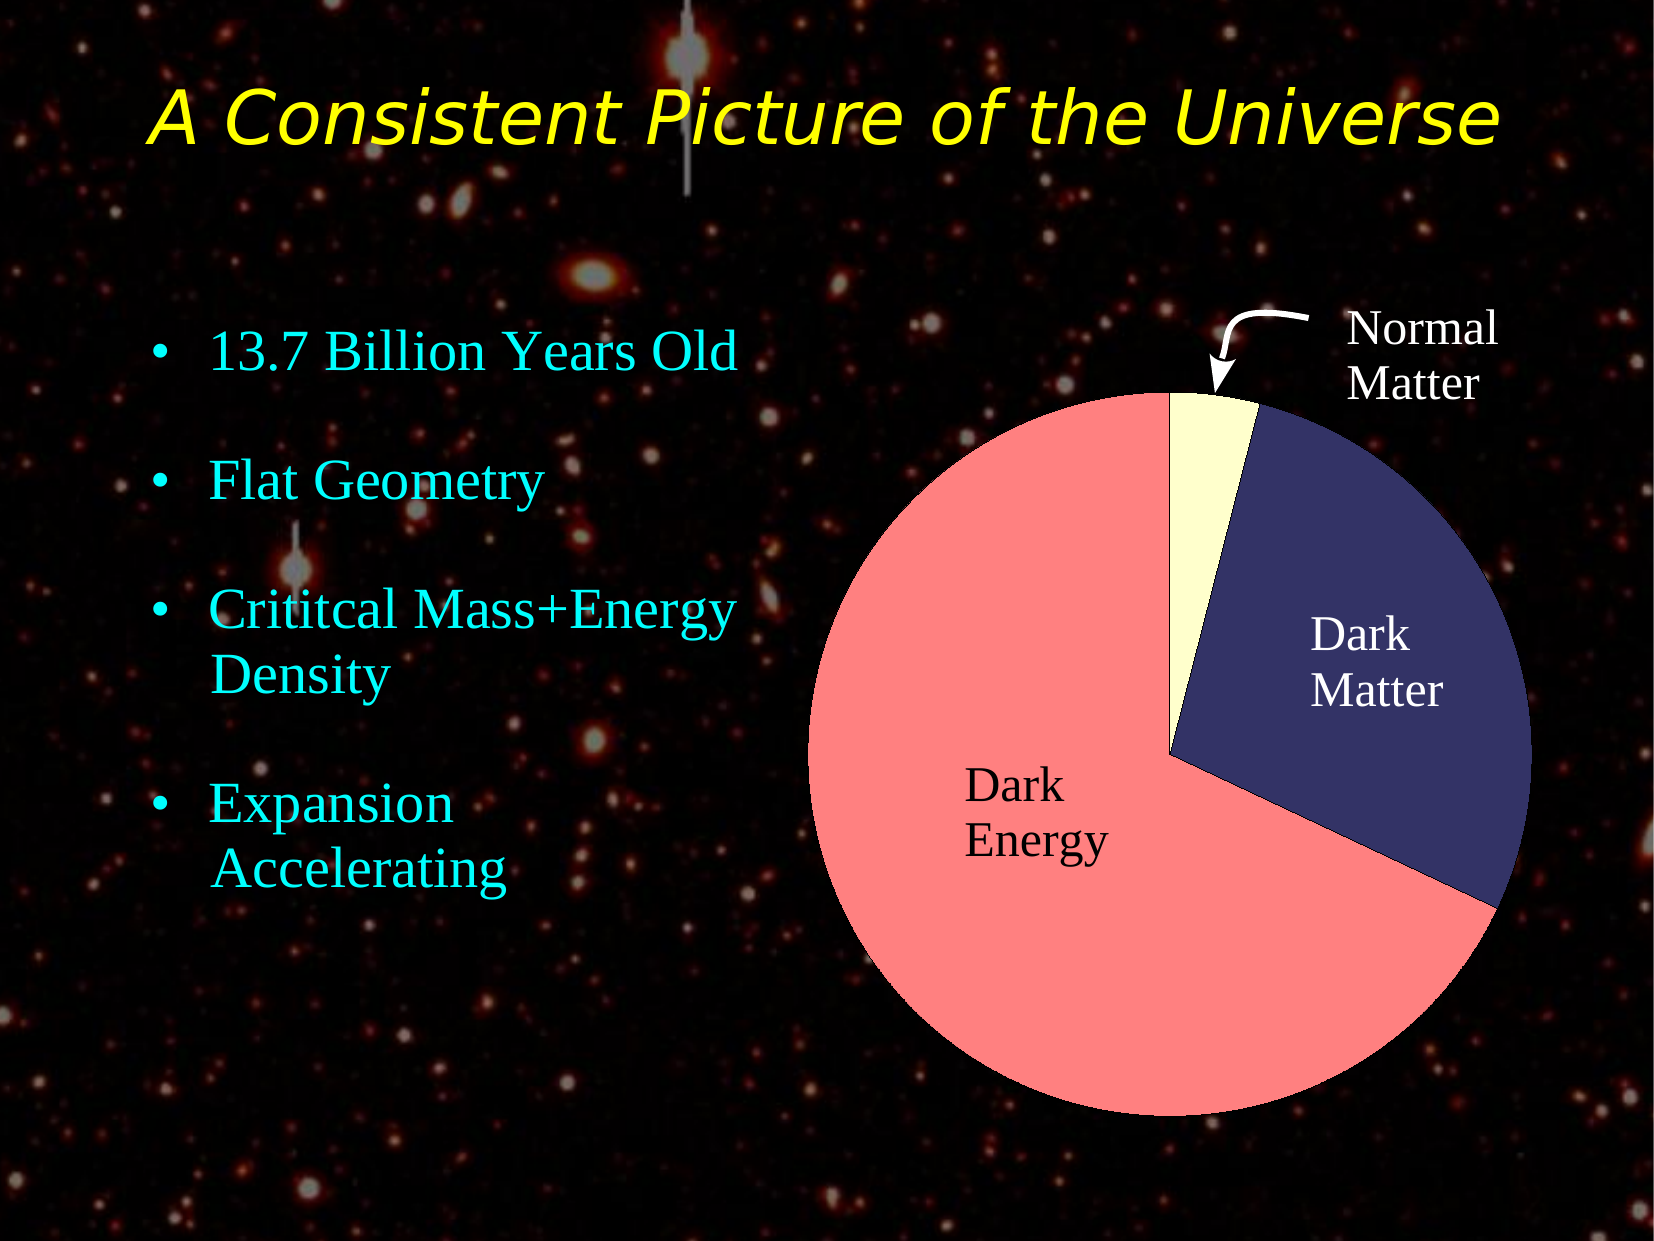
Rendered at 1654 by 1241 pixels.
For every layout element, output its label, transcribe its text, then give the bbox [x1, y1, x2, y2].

text_box Normal Matter [1346, 299, 1499, 413]
text_box A Consistent Picture of the Universe [149, 74, 1504, 180]
chart [693, 363, 1647, 1132]
picture [0, 0, 1654, 1241]
text_box Dark Matter [1309, 606, 1444, 719]
text_box • 13.7 Billion Years Old • Flat Geometry • Crititcal Mass+Energy Density • Expansion Accelerating [150, 318, 751, 900]
text_box Dark Energy [964, 756, 1110, 870]
